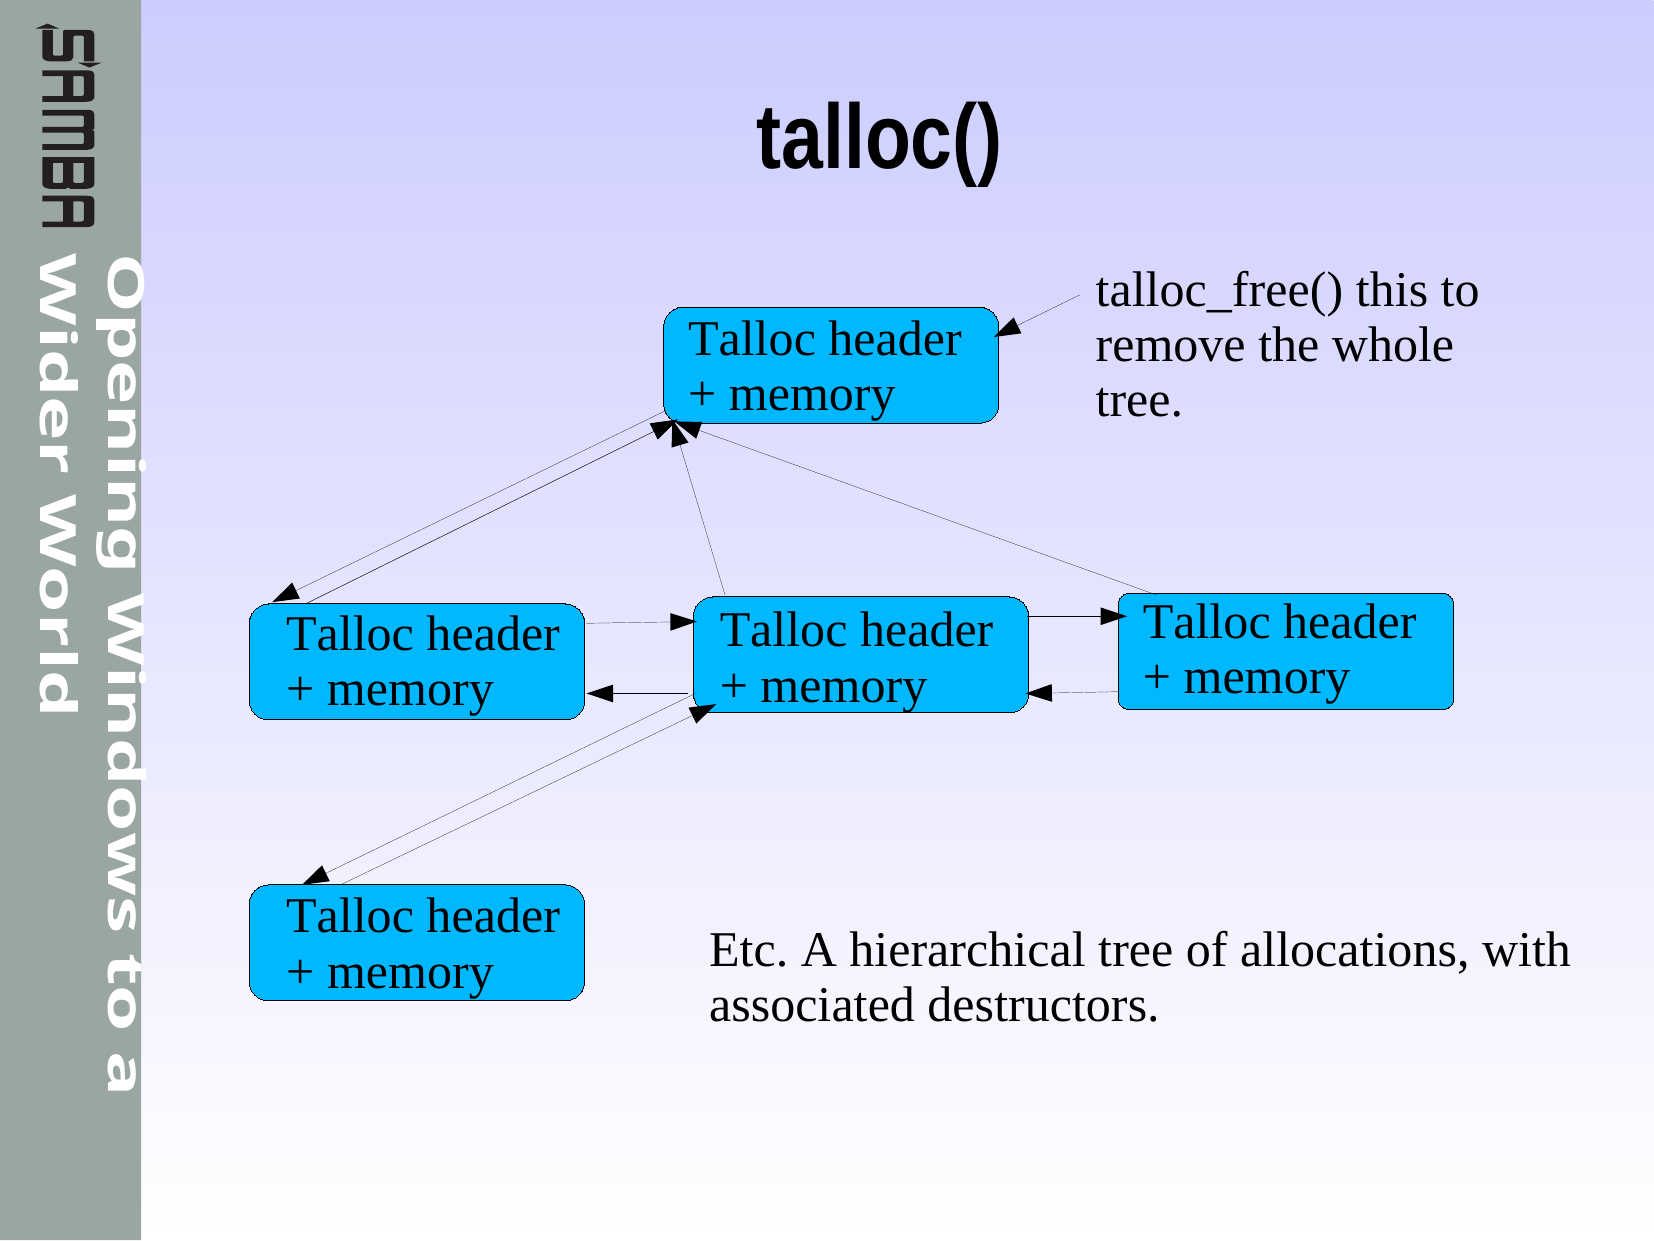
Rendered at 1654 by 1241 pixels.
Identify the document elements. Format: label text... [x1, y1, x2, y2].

text_box [663, 307, 999, 424]
text_box [249, 884, 585, 1001]
text_box Talloc header + memory [286, 888, 564, 1000]
text_box Talloc header + memory [719, 602, 998, 713]
title talloc() [173, 31, 1586, 239]
text_box Talloc header + memory [1142, 593, 1421, 705]
text_box talloc_free() this to remove the whole tree. [1095, 261, 1535, 428]
text_box [249, 603, 585, 720]
text_box [1118, 593, 1454, 710]
text_box [693, 596, 1029, 713]
text_box Etc. A hierarchical tree of allocations, with associated destructors. [709, 921, 1573, 1033]
text_box Talloc header + memory [286, 605, 564, 717]
text_box Talloc header + memory [688, 310, 966, 422]
